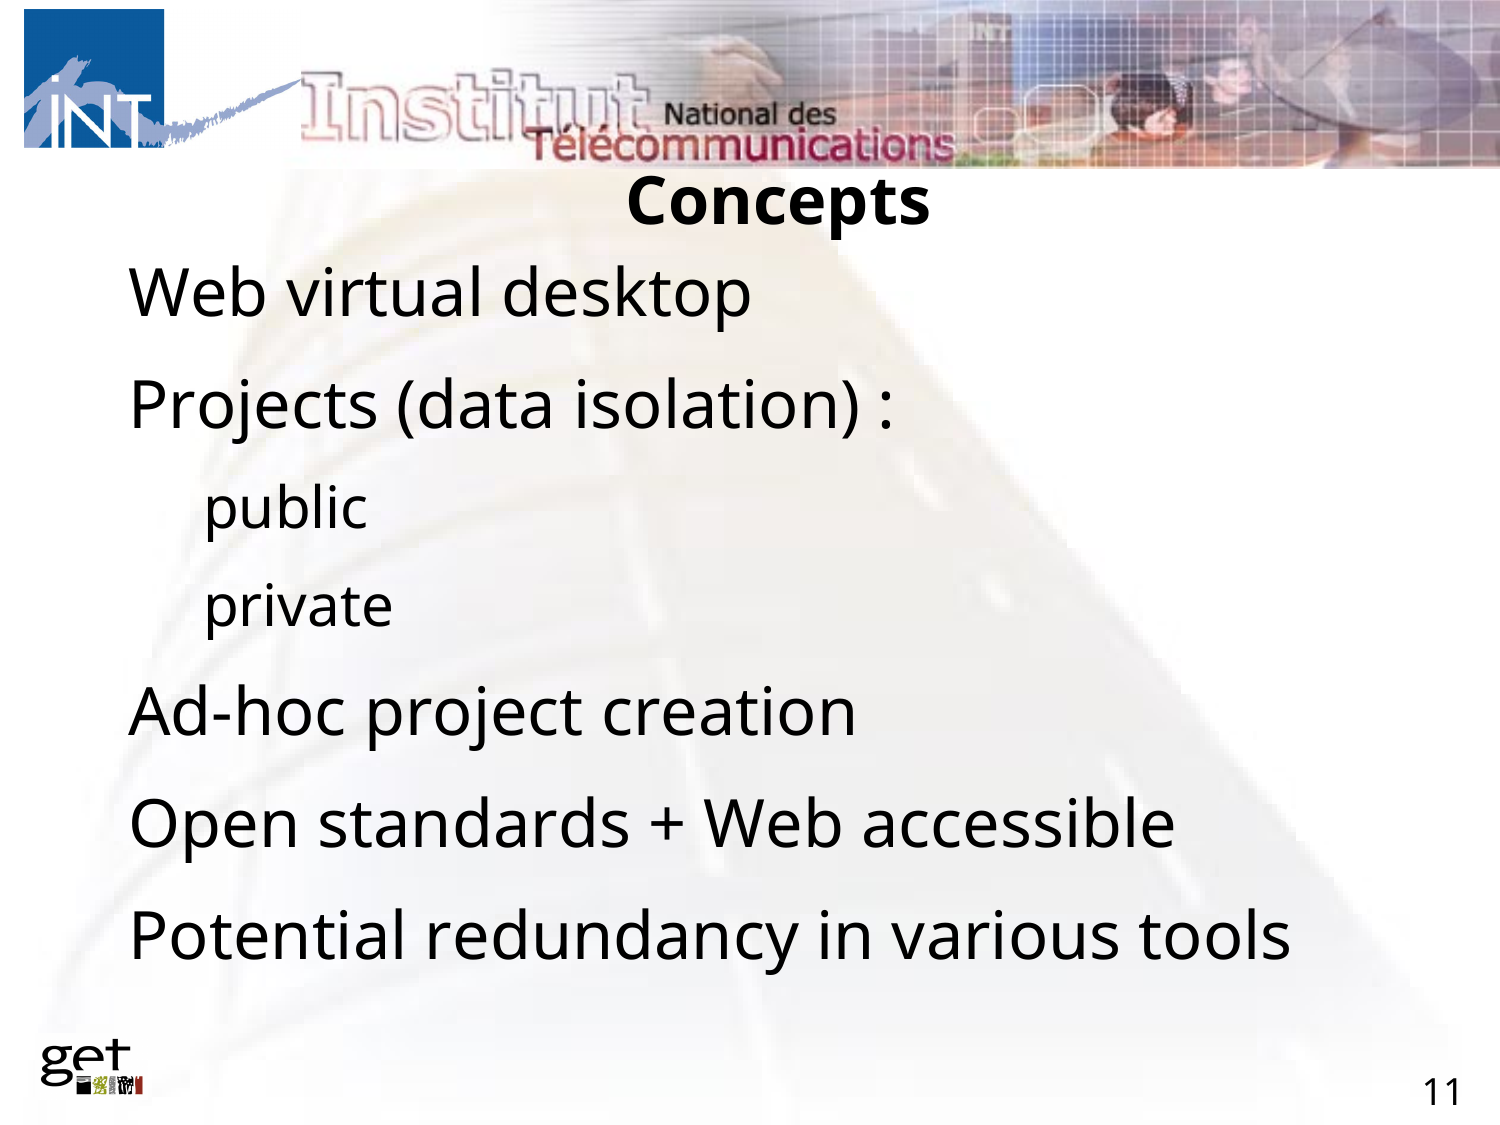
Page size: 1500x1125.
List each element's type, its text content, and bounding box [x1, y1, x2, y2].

title Concepts [228, 126, 1329, 240]
picture [0, 0, 1500, 1125]
list Web virtual desktop Projects (data isolation) : public private Ad-hoc project creation Open standards + Web accessible Potential redundancy in various tools [128, 240, 1359, 1038]
